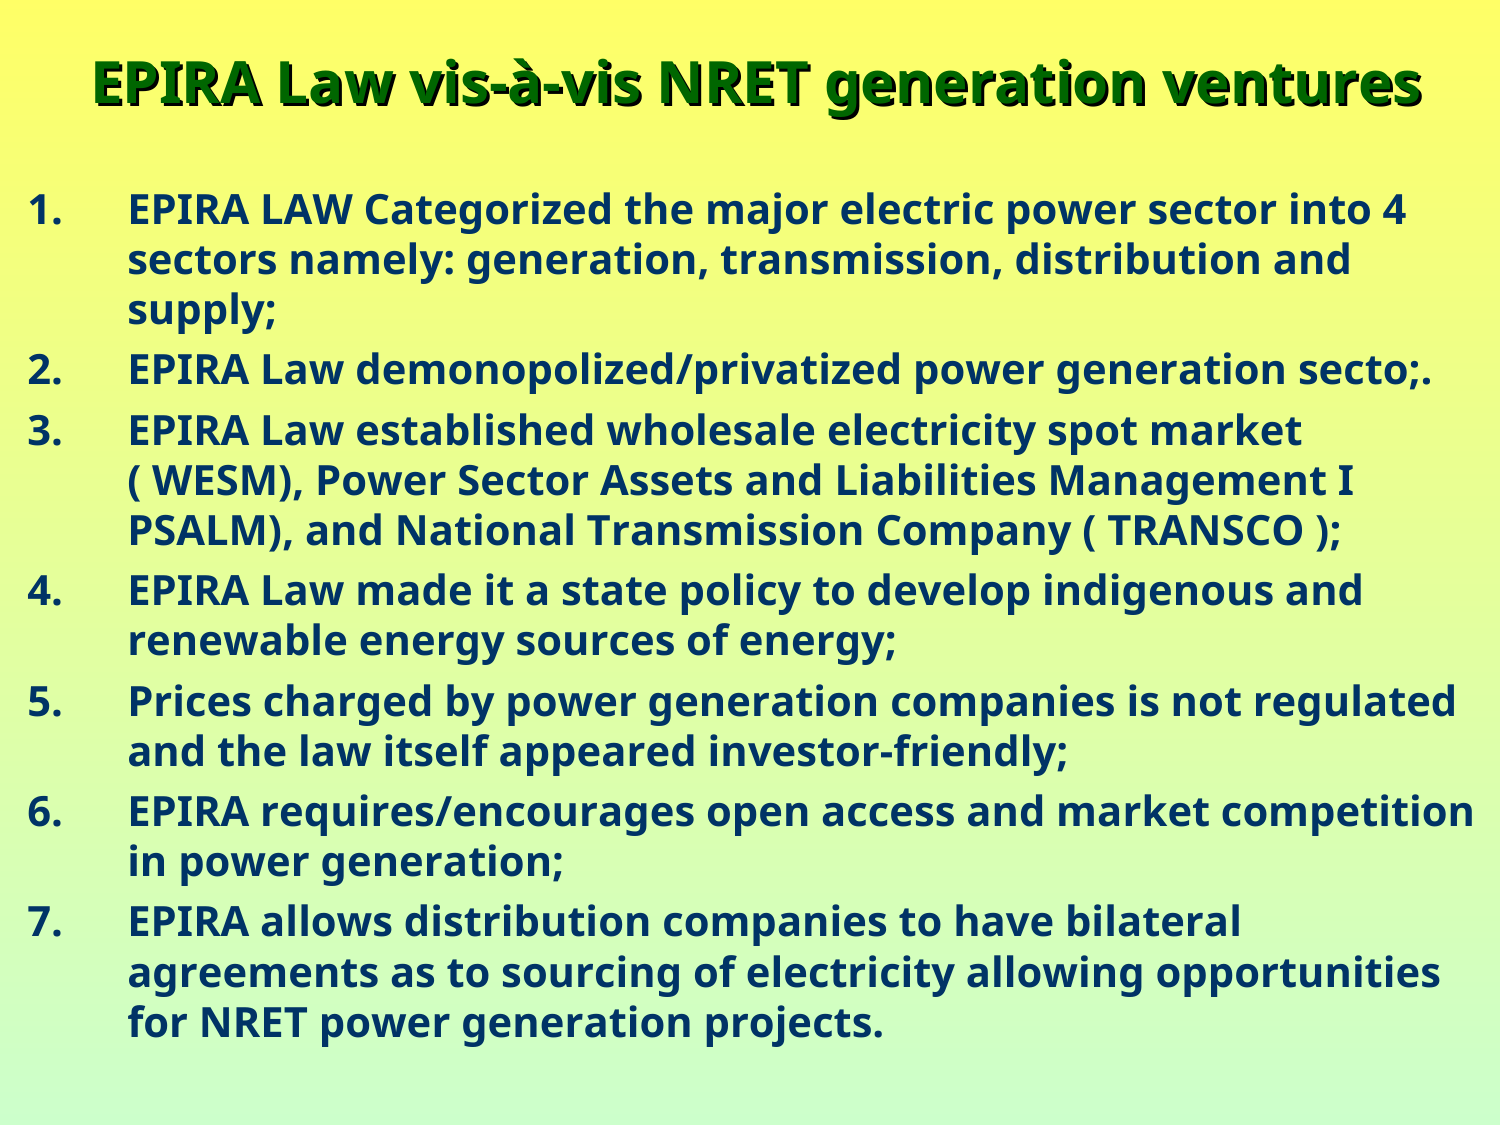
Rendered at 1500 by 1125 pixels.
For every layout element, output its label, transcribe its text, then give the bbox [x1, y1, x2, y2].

text_box EPIRA LAW Categorized the major electric power sector into 4 sectors namely: generation, transmission, distribution and supply; EPIRA Law demonopolized/privatized power generation secto;. EPIRA Law established wholesale electricity spot market ( WESM), Power Sector Assets and Liabilities Management I PSALM), and National Transmission Company ( TRANSCO ); EPIRA Law made it a state policy to develop indigenous and renewable energy sources of energy; Prices charged by power generation companies is not regulated and the law itself appeared investor-friendly; EPIRA requires/encourages open access and market competition in power generation; EPIRA allows distribution companies to have bilateral agreements as to sourcing of electricity allowing opportunities for NRET power generation projects. [12, 174, 1500, 1101]
subtitle EPIRA Law vis-à-vis NRET generation ventures [12, 37, 1500, 150]
